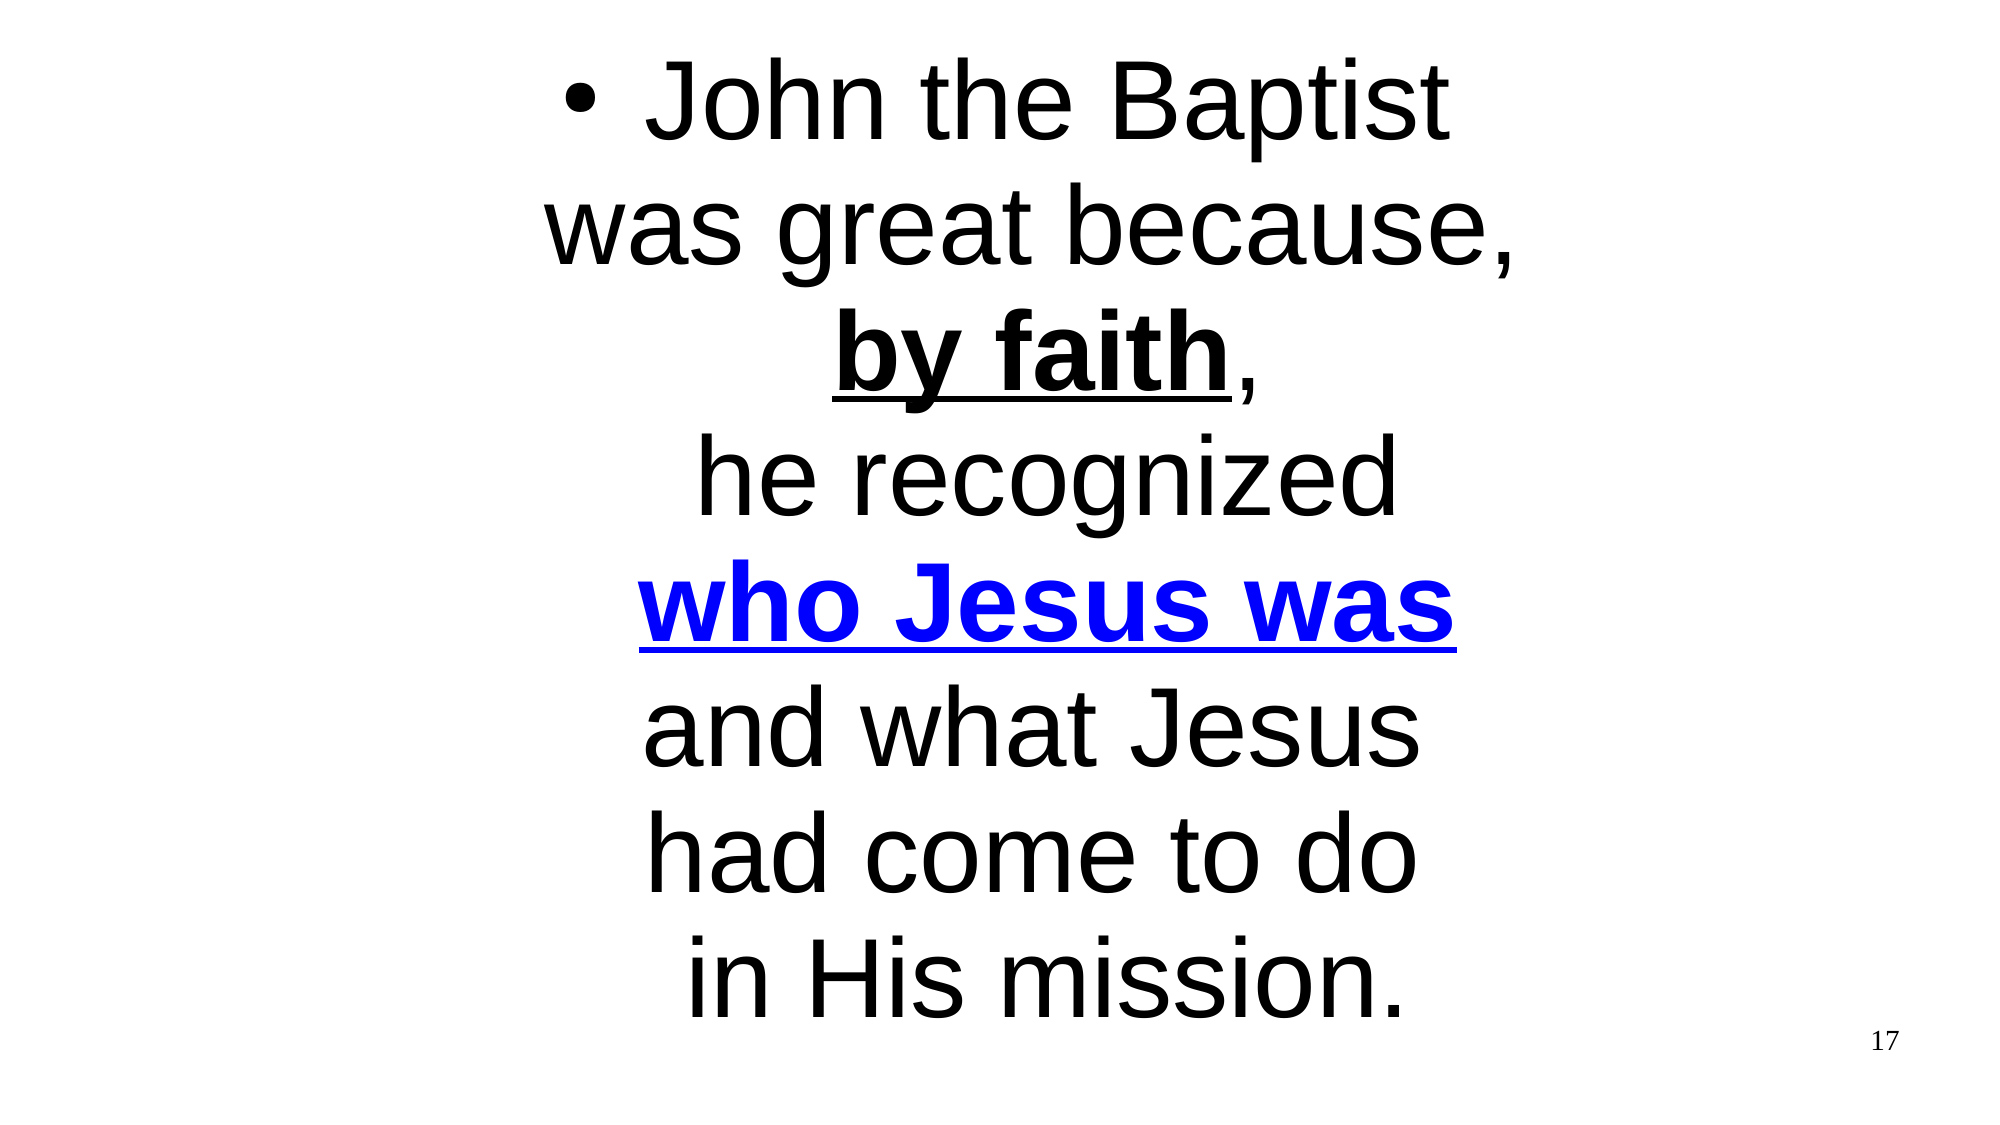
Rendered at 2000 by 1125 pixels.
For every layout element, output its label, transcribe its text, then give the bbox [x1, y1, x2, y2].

list John the Baptist was great because, by faith, he recognized who Jesus was and what Jesus had come to do in His mission. [37, 37, 1988, 1088]
